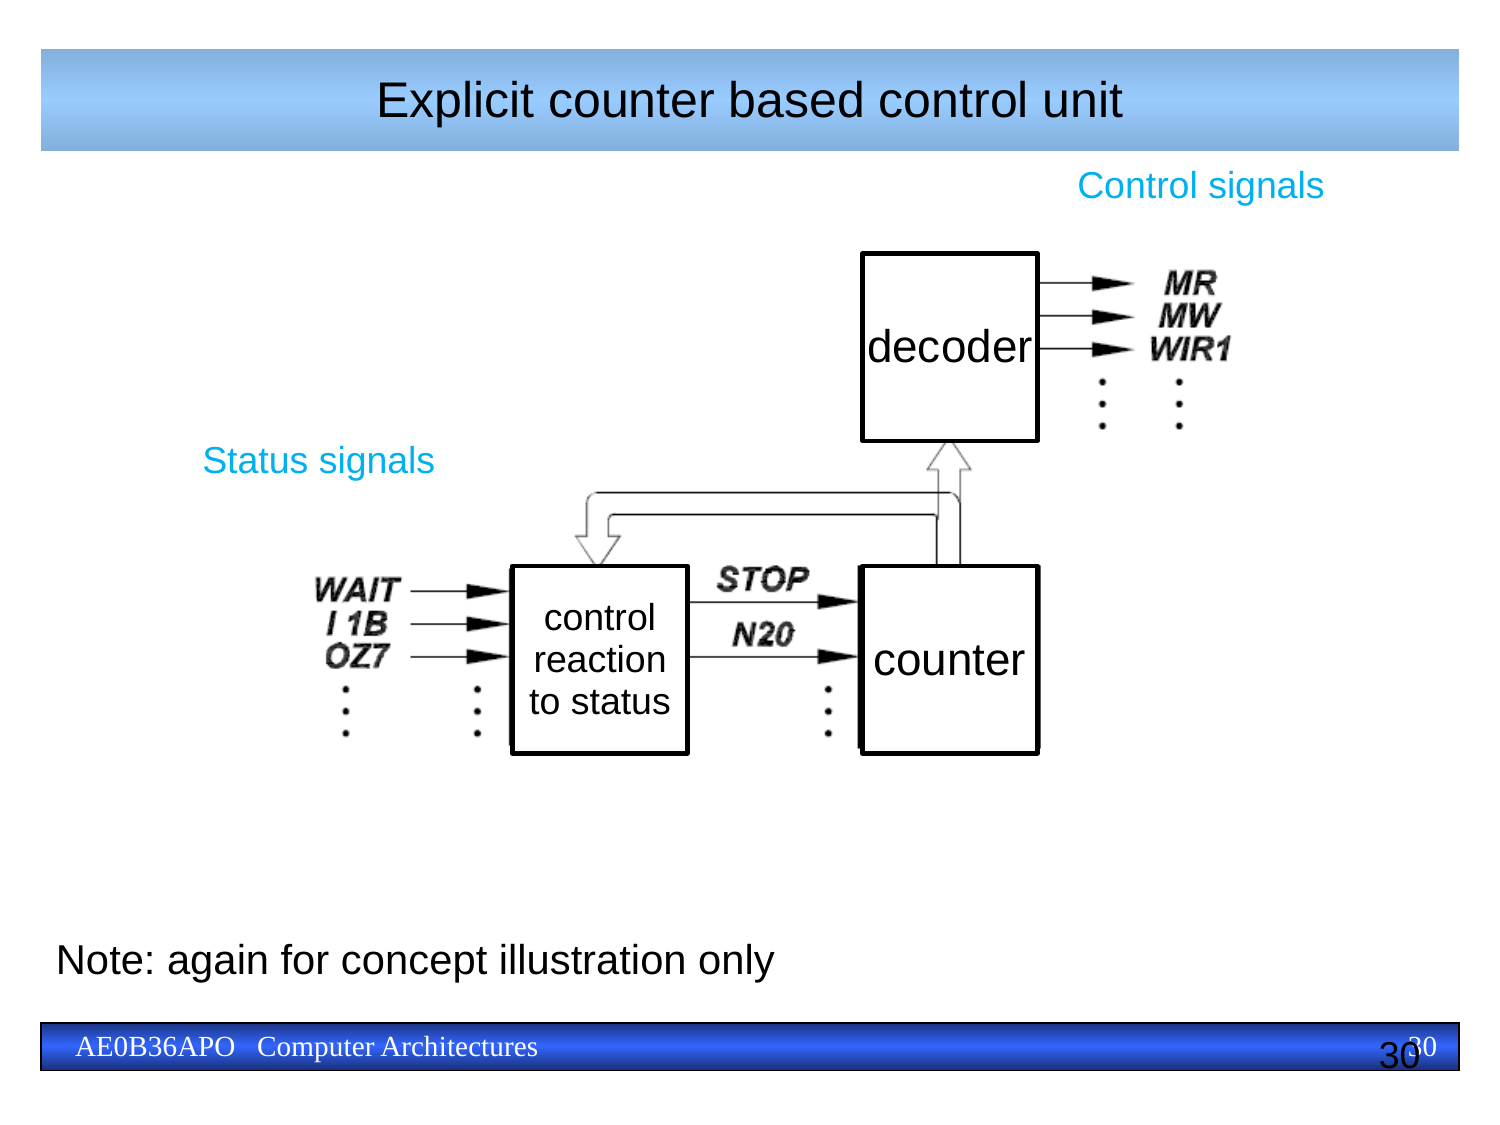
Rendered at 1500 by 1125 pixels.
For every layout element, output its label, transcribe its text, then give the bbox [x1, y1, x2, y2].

text_box <number> [533, 1023, 1458, 1070]
text_box counter [862, 565, 1038, 754]
title Explicit counter based control unit [41, 49, 1459, 151]
text_box decoder [862, 253, 1038, 441]
picture [267, 248, 1238, 766]
text_box Control signals [1062, 153, 1351, 214]
text_box Note: again for concept illustration only [41, 924, 1459, 991]
text_box control reaction to status [512, 565, 688, 754]
text_box Status signals [187, 427, 475, 489]
